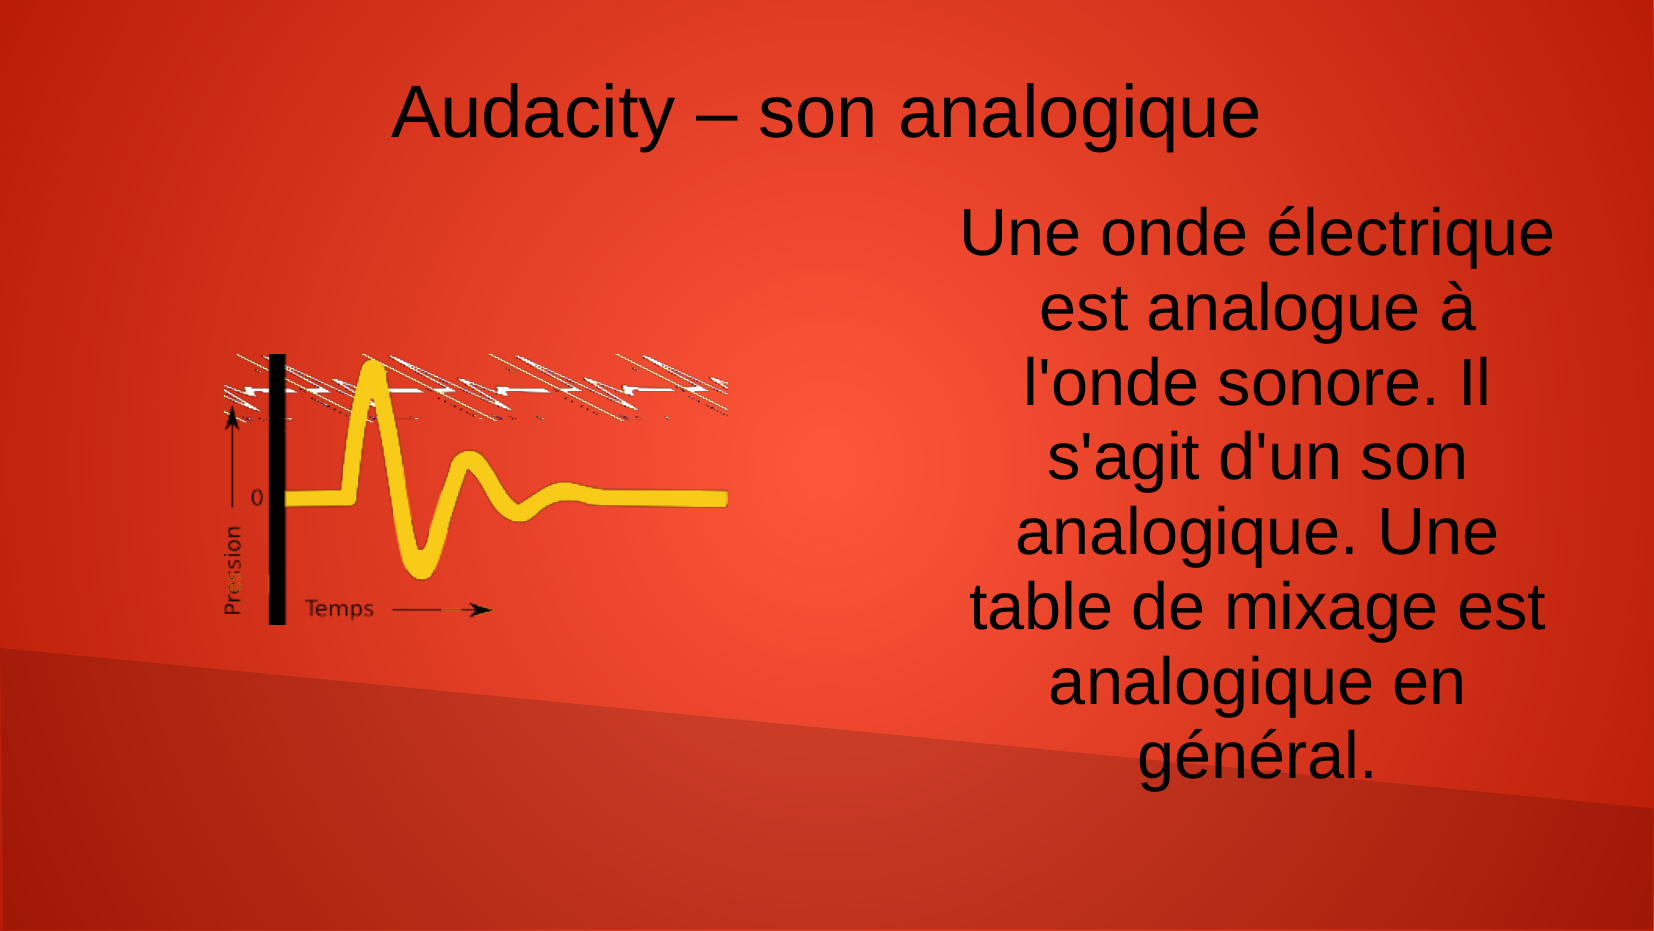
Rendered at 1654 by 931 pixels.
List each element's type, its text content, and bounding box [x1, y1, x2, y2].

title Audacity – son analogique [82, 35, 1571, 189]
picture [224, 354, 728, 625]
subtitle Une onde électrique est analogue à l'onde sonore. Il s'agit d'un son analogique. Une table de mixage est analogique en général. [944, 195, 1571, 794]
